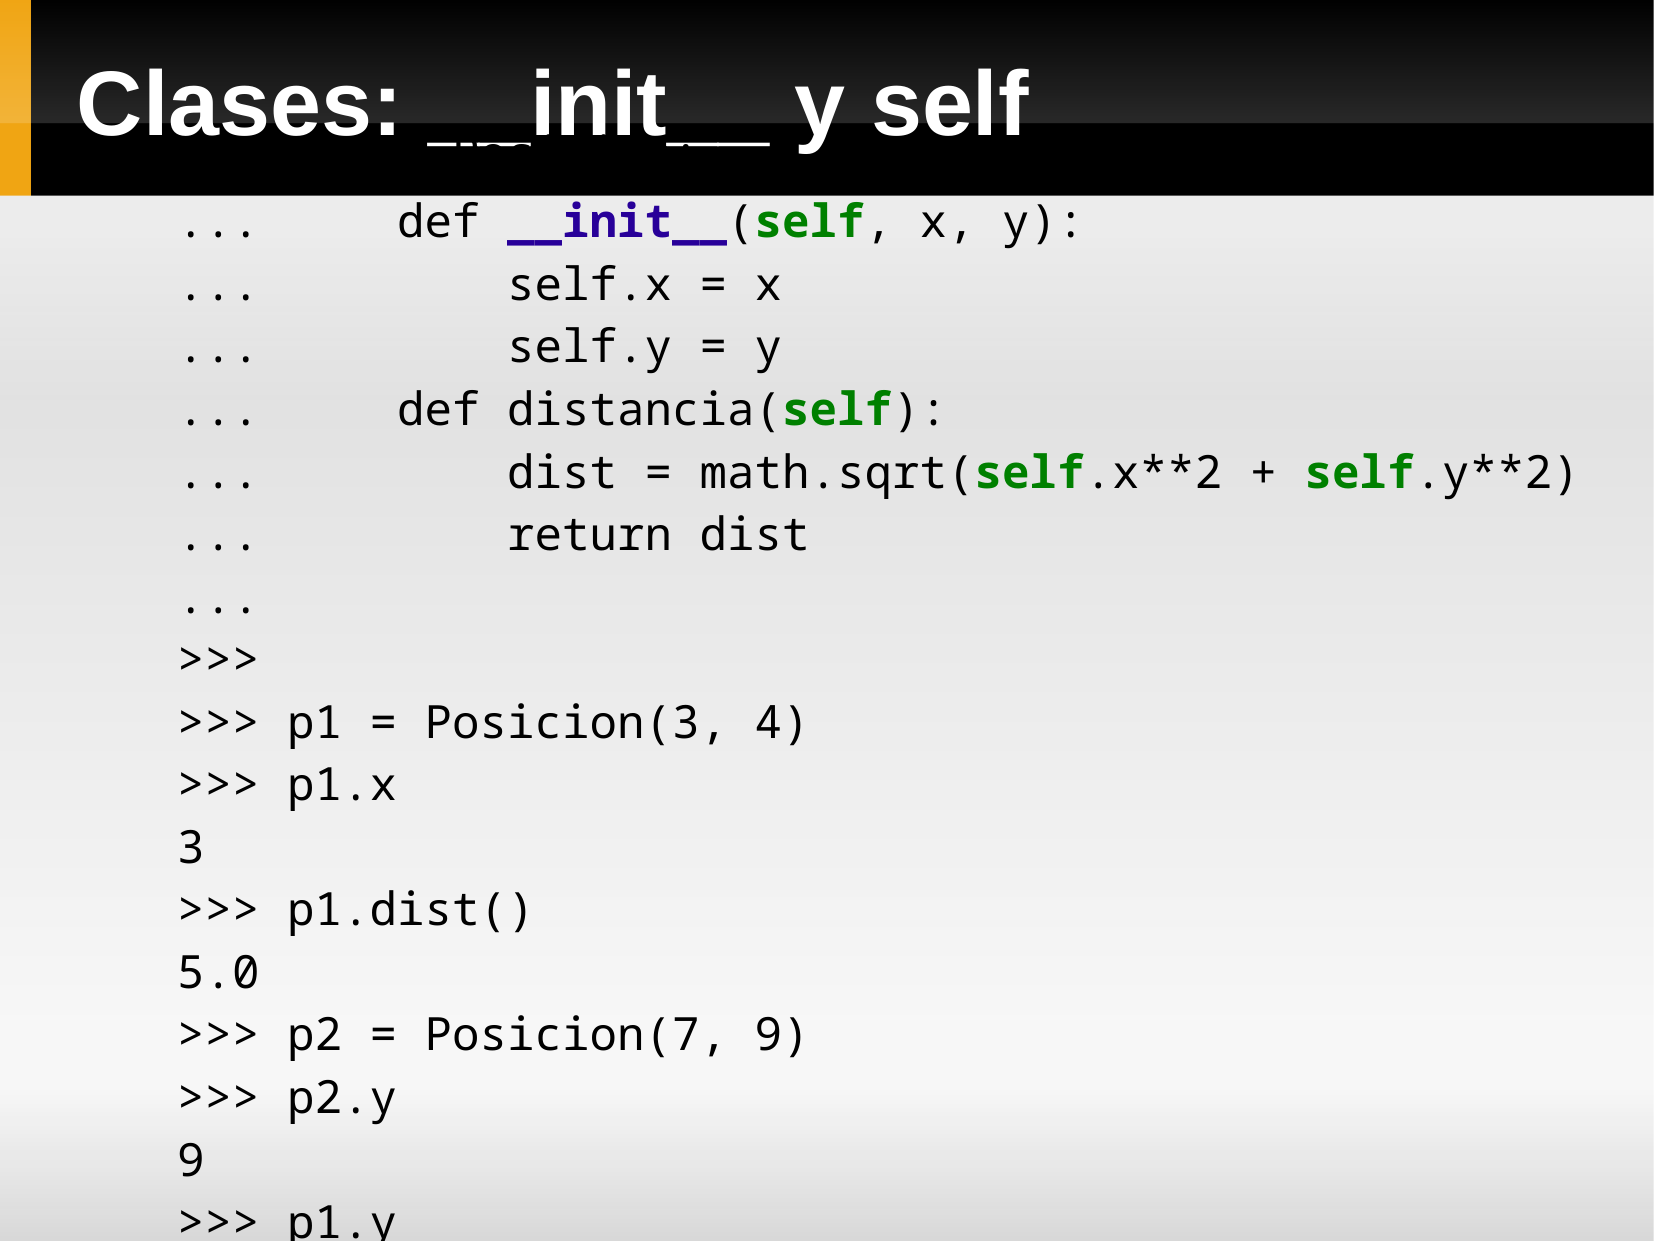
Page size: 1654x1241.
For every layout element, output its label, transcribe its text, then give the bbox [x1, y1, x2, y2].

subtitle >>> class Posicion: ... def __init__(self, x, y): ... self.x = x ... self.y = y ... def distancia(self): ... dist = math.sqrt(self.x**2 + self.y**2) ... return dist ... >>> >>> p1 = Posicion(3, 4) >>> p1.x 3 >>> p1.dist() 5.0 >>> p2 = Posicion(7, 9) >>> p2.y 9 >>> p1.y 4 [59, 206, 1625, 1229]
picture [295, 1229, 381, 1241]
picture [0, 0, 1654, 1241]
title Clases: __init__ y self [76, 7, 1565, 200]
picture [295, 1229, 307, 1235]
